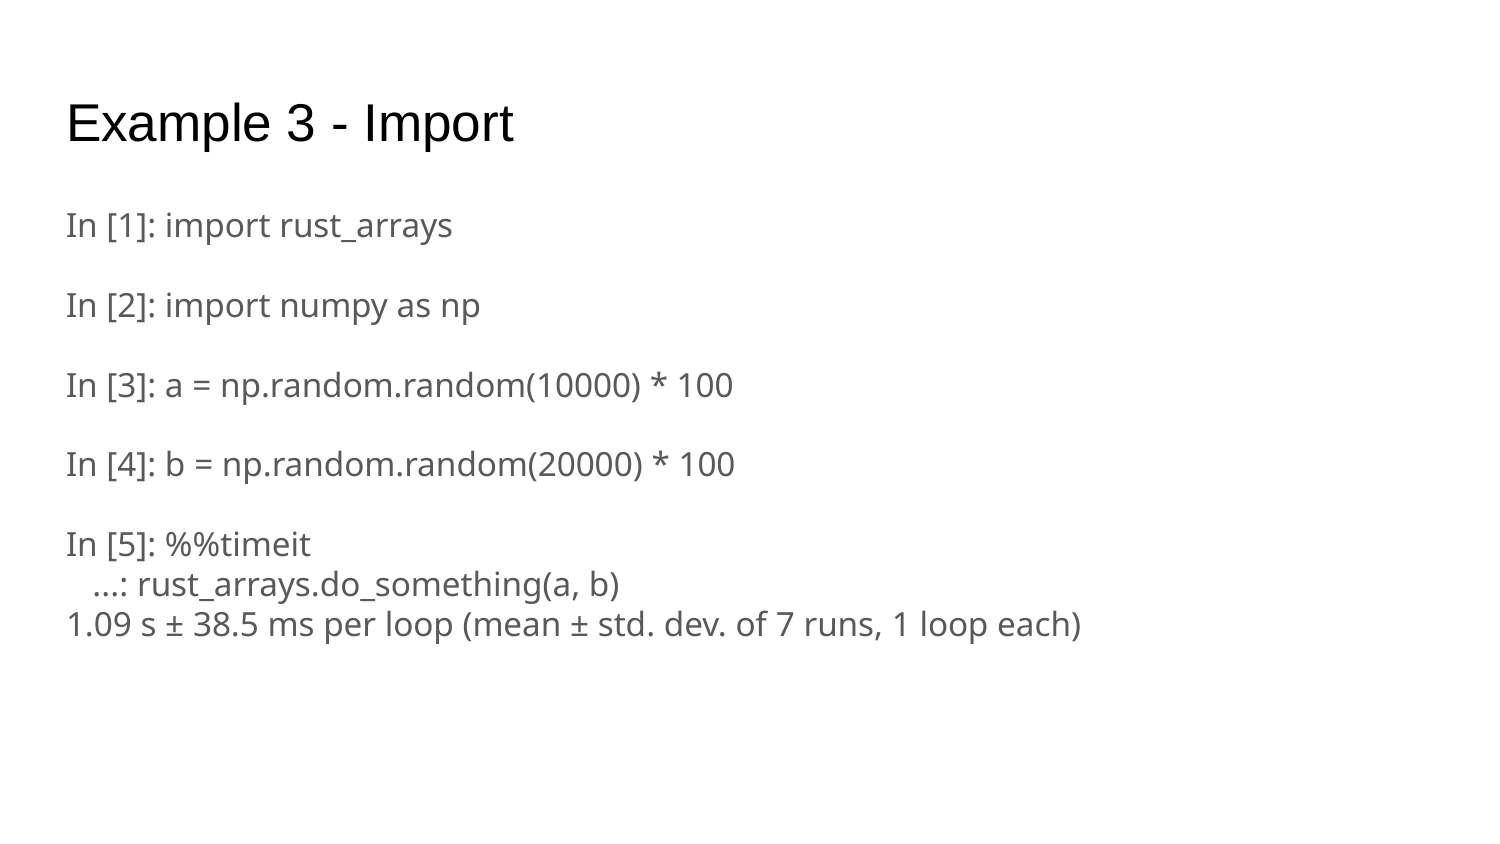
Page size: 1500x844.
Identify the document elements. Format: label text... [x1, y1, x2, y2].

title Example 3 - Import [51, 72, 1449, 167]
list In [1]: import rust_arrays In [2]: import numpy as np In [3]: a = np.random.random(10000) * 100 In [4]: b = np.random.random(20000) * 100 In [5]: %%timeit ...: rust_arrays.do_something(a, b) 1.09 s ± 38.5 ms per loop (mean ± std. dev. of 7 runs, 1 loop each) [51, 189, 1449, 808]
